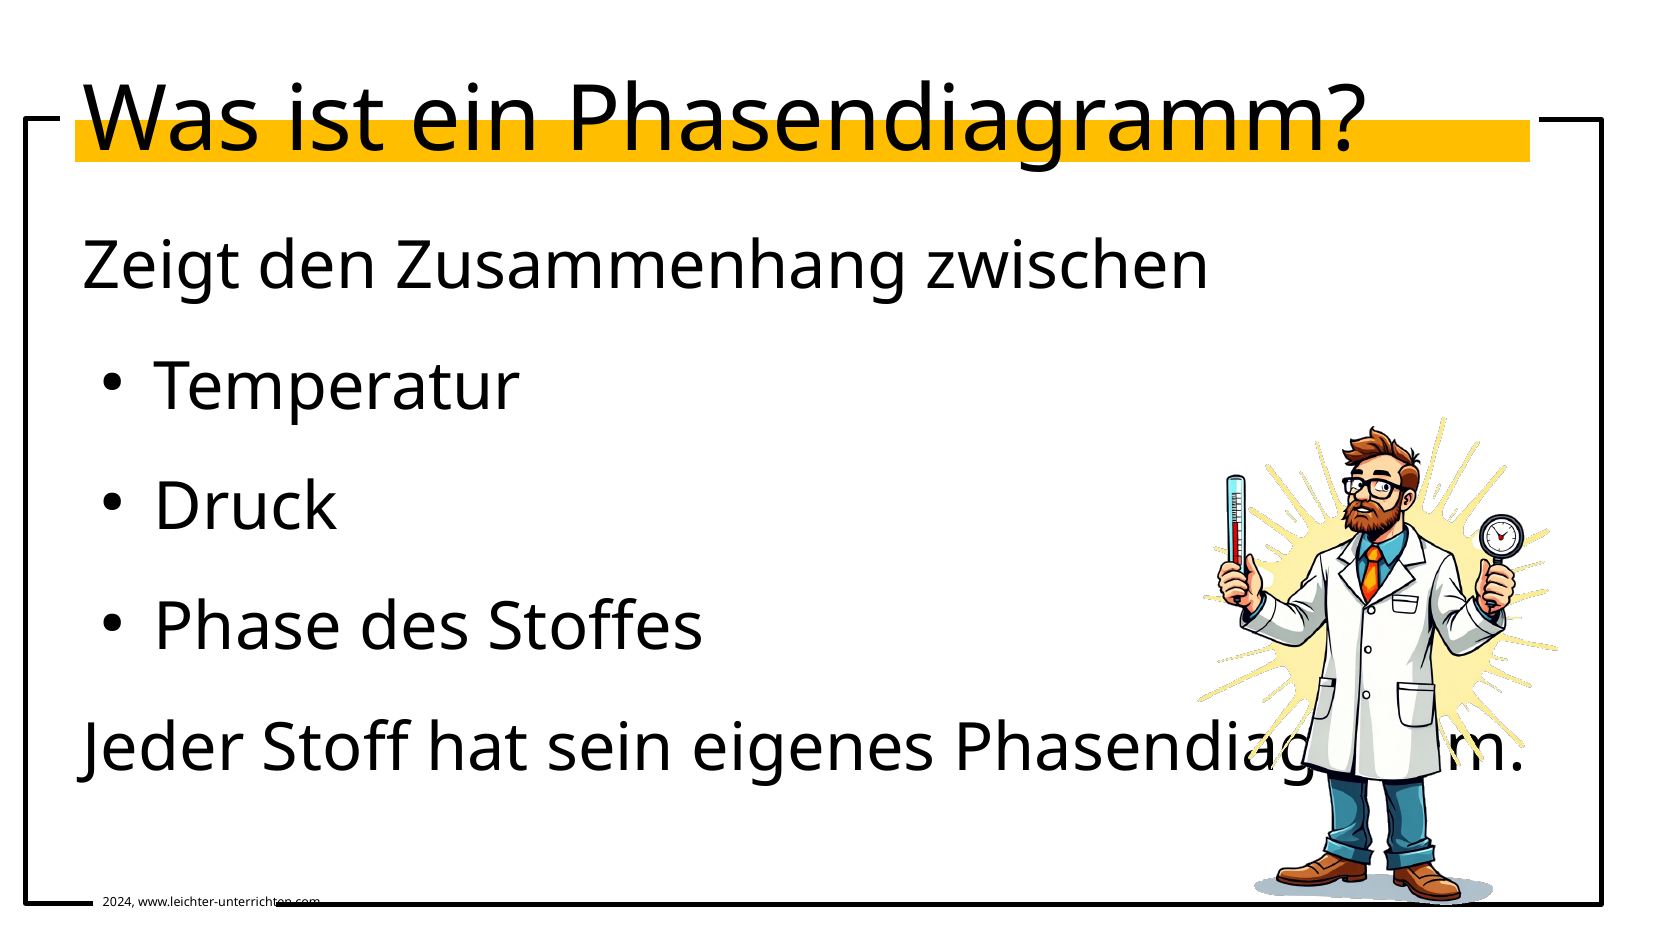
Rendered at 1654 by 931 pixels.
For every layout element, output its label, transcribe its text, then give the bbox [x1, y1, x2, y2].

picture [1197, 416, 1558, 905]
list Zeigt den Zusammenhang zwischen Temperatur Druck Phase des Stoffes Jeder Stoff hat sein eigenes Phasendiagramm. [82, 217, 1571, 850]
title Was ist ein Phasendiagramm? [82, 37, 1571, 193]
